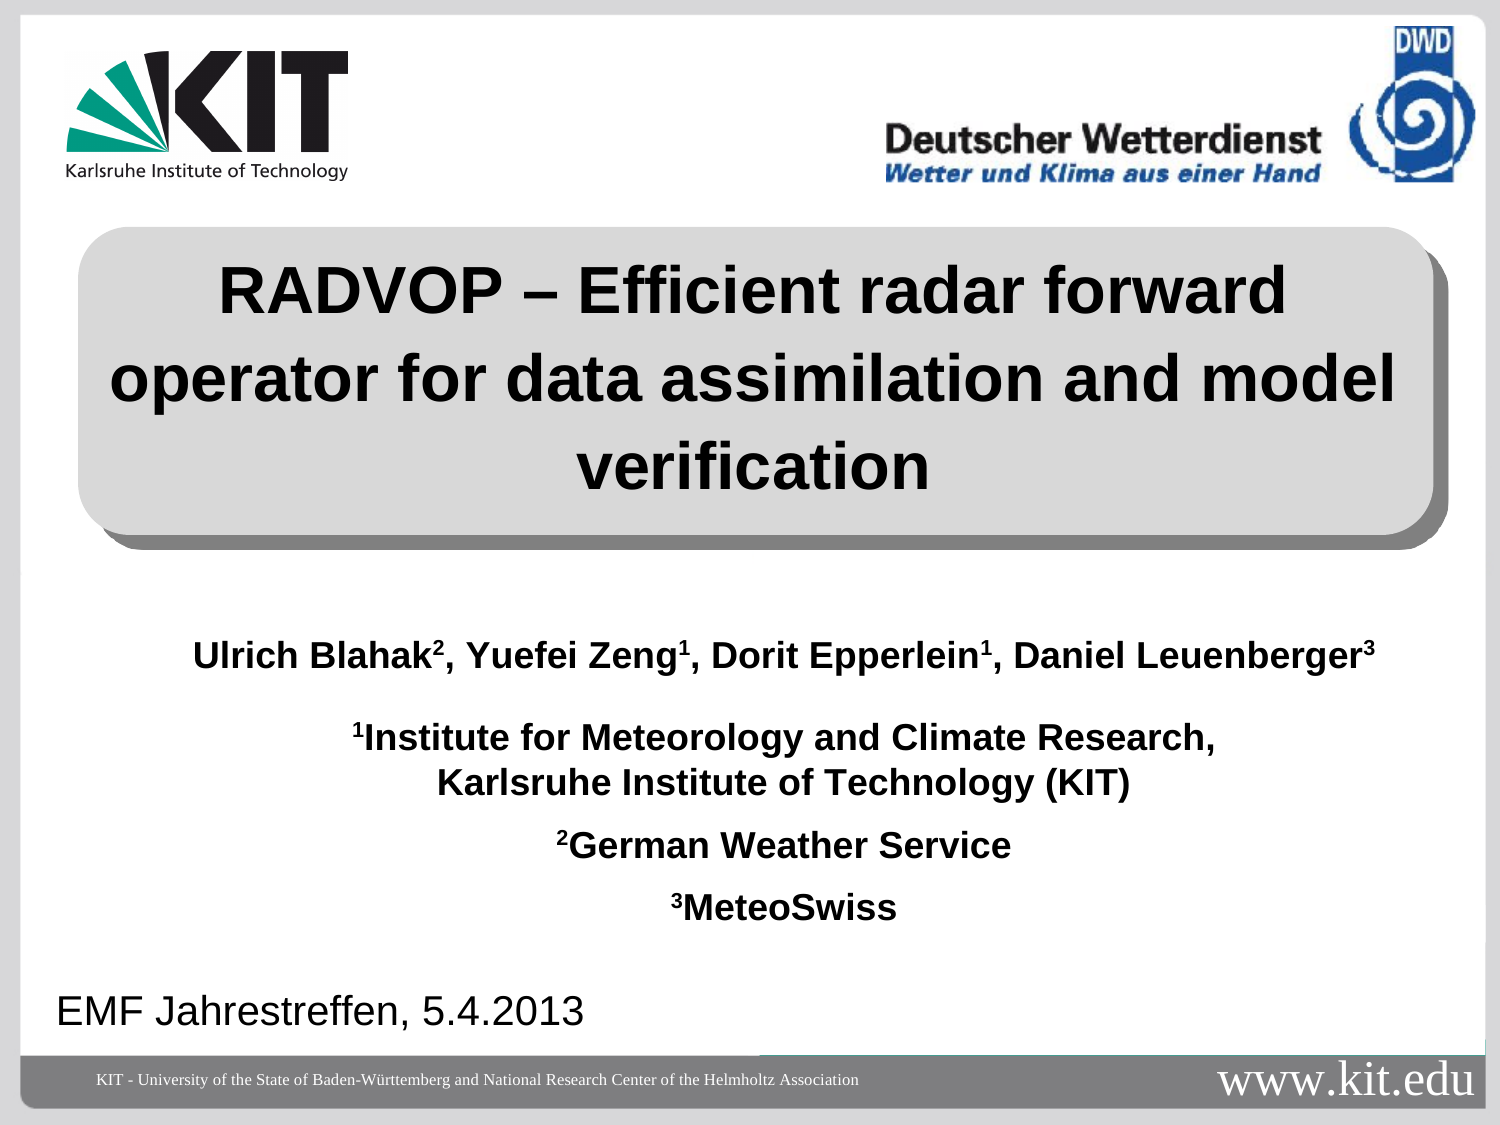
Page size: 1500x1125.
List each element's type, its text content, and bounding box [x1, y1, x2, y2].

text_box [592, 472, 597, 481]
text_box EMF Jahrestreffen, 5.4.2013 [41, 976, 1022, 1042]
text_box [861, 472, 877, 483]
text_box RADVOP – Efficient radar forward operator for data assimilation and model verification [89, 231, 1418, 472]
text_box Ulrich Blahak2, Yuefei Zeng1, Dorit Epperlein1, Daniel Leuenberger3 1Institute for Meteorology and Climate Research, Karlsruhe Institute of Technology (KIT) 2German Weather Service 3MeteoSwiss [121, 623, 1447, 952]
text_box [78, 241, 1434, 535]
picture [0, 0, 1500, 1125]
text_box [783, 473, 795, 483]
text_box [109, 226, 1403, 231]
